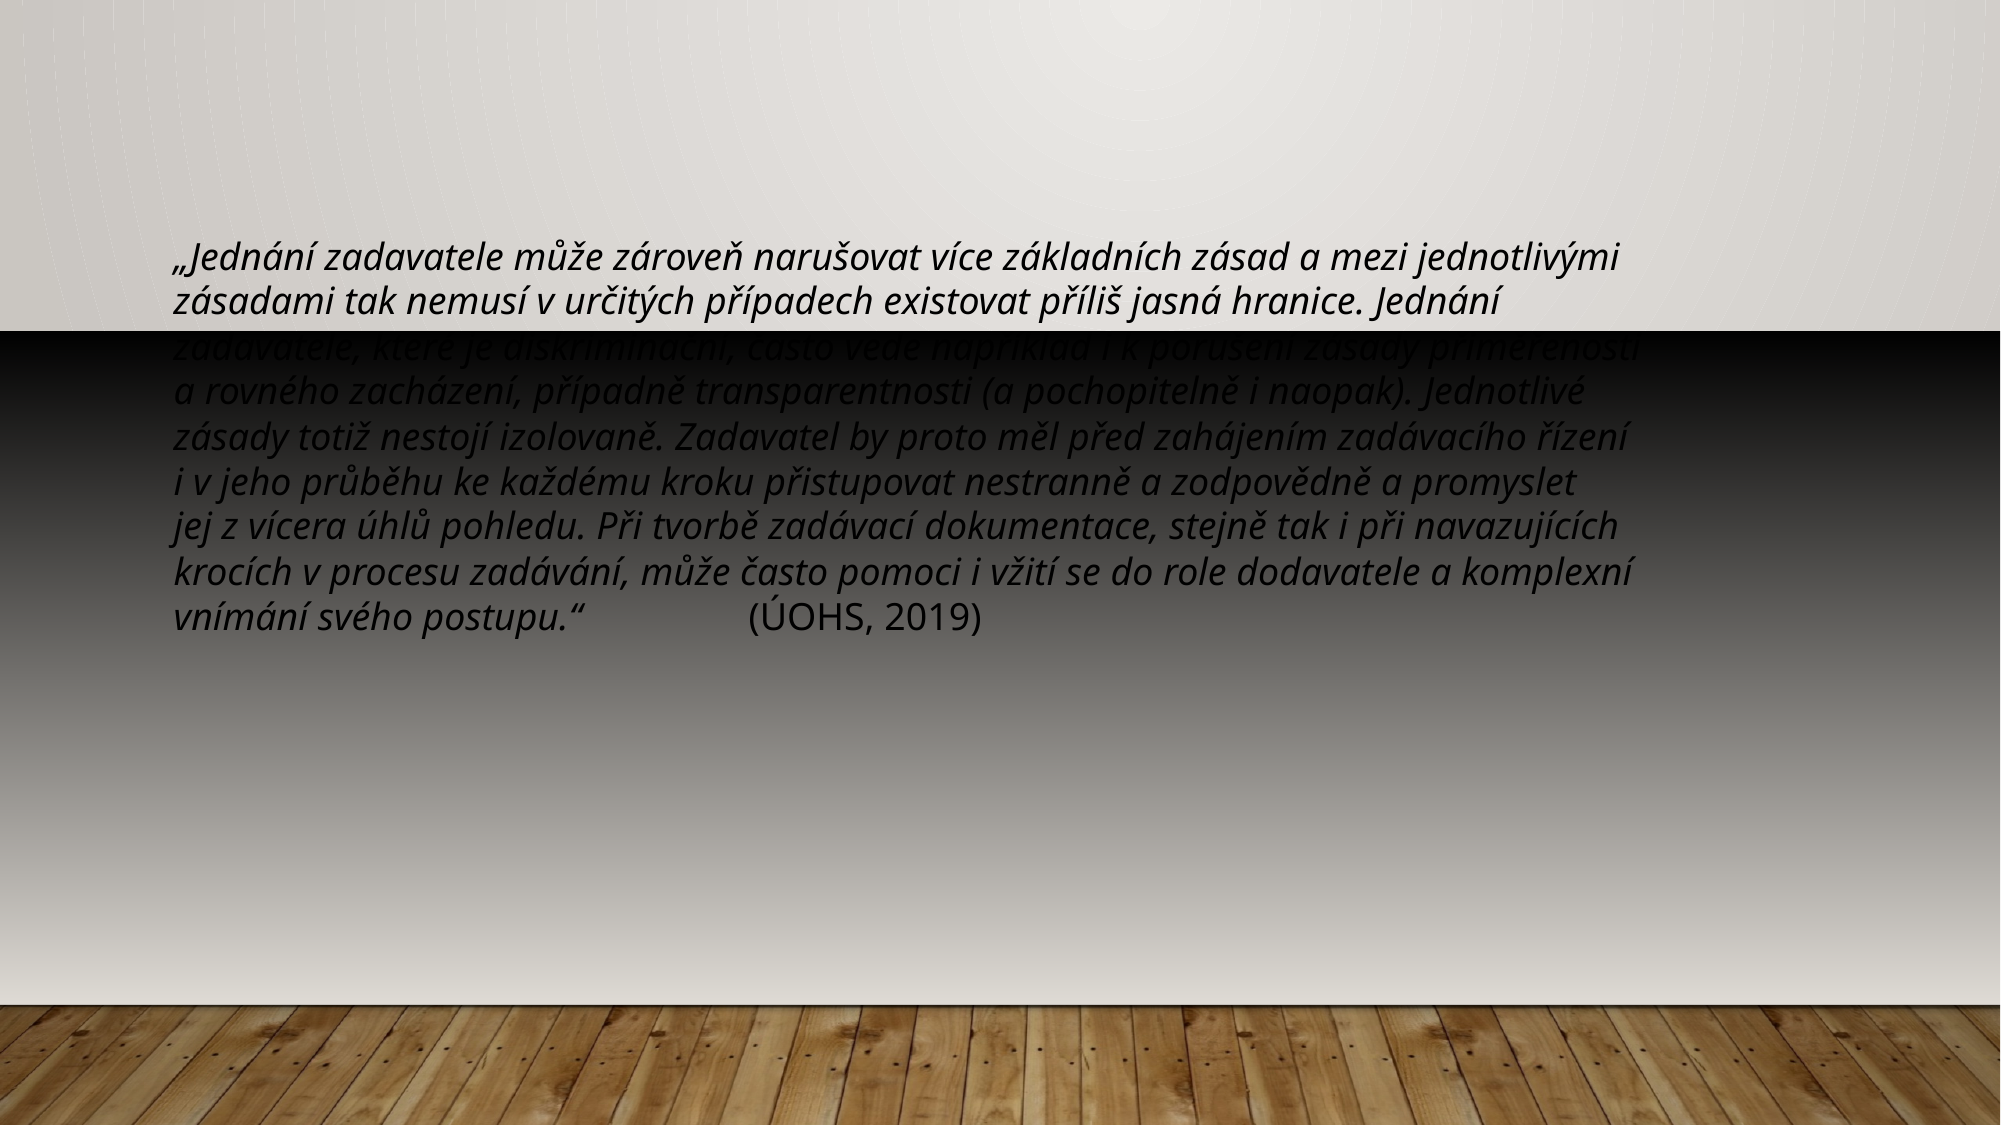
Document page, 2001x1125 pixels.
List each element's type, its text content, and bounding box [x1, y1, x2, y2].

text_box „Jednání zadavatele může zároveň narušovat více základních zásad a mezi jednotlivými zásadami tak nemusí v určitých případech existovat příliš jasná hranice. Jednání zadavatele, které je diskriminační, často vede například i k porušení zásady přiměřenosti a rovného zacházení, případně transparentnosti (a pochopitelně i naopak). Jednotlivé zásady totiž nestojí izolovaně. Zadavatel by proto měl před zahájením zadávacího řízení i v jeho průběhu ke každému kroku přistupovat nestranně a zodpovědně a promyslet jej z vícera úhlů pohledu. Při tvorbě zadávací dokumentace, stejně tak i při navazujících krocích v procesu zadávání, může často pomoci i vžití se do role dodavatele a komplexní vnímání svého postupu.“ (ÚOHS, 2019) [159, 225, 1676, 645]
